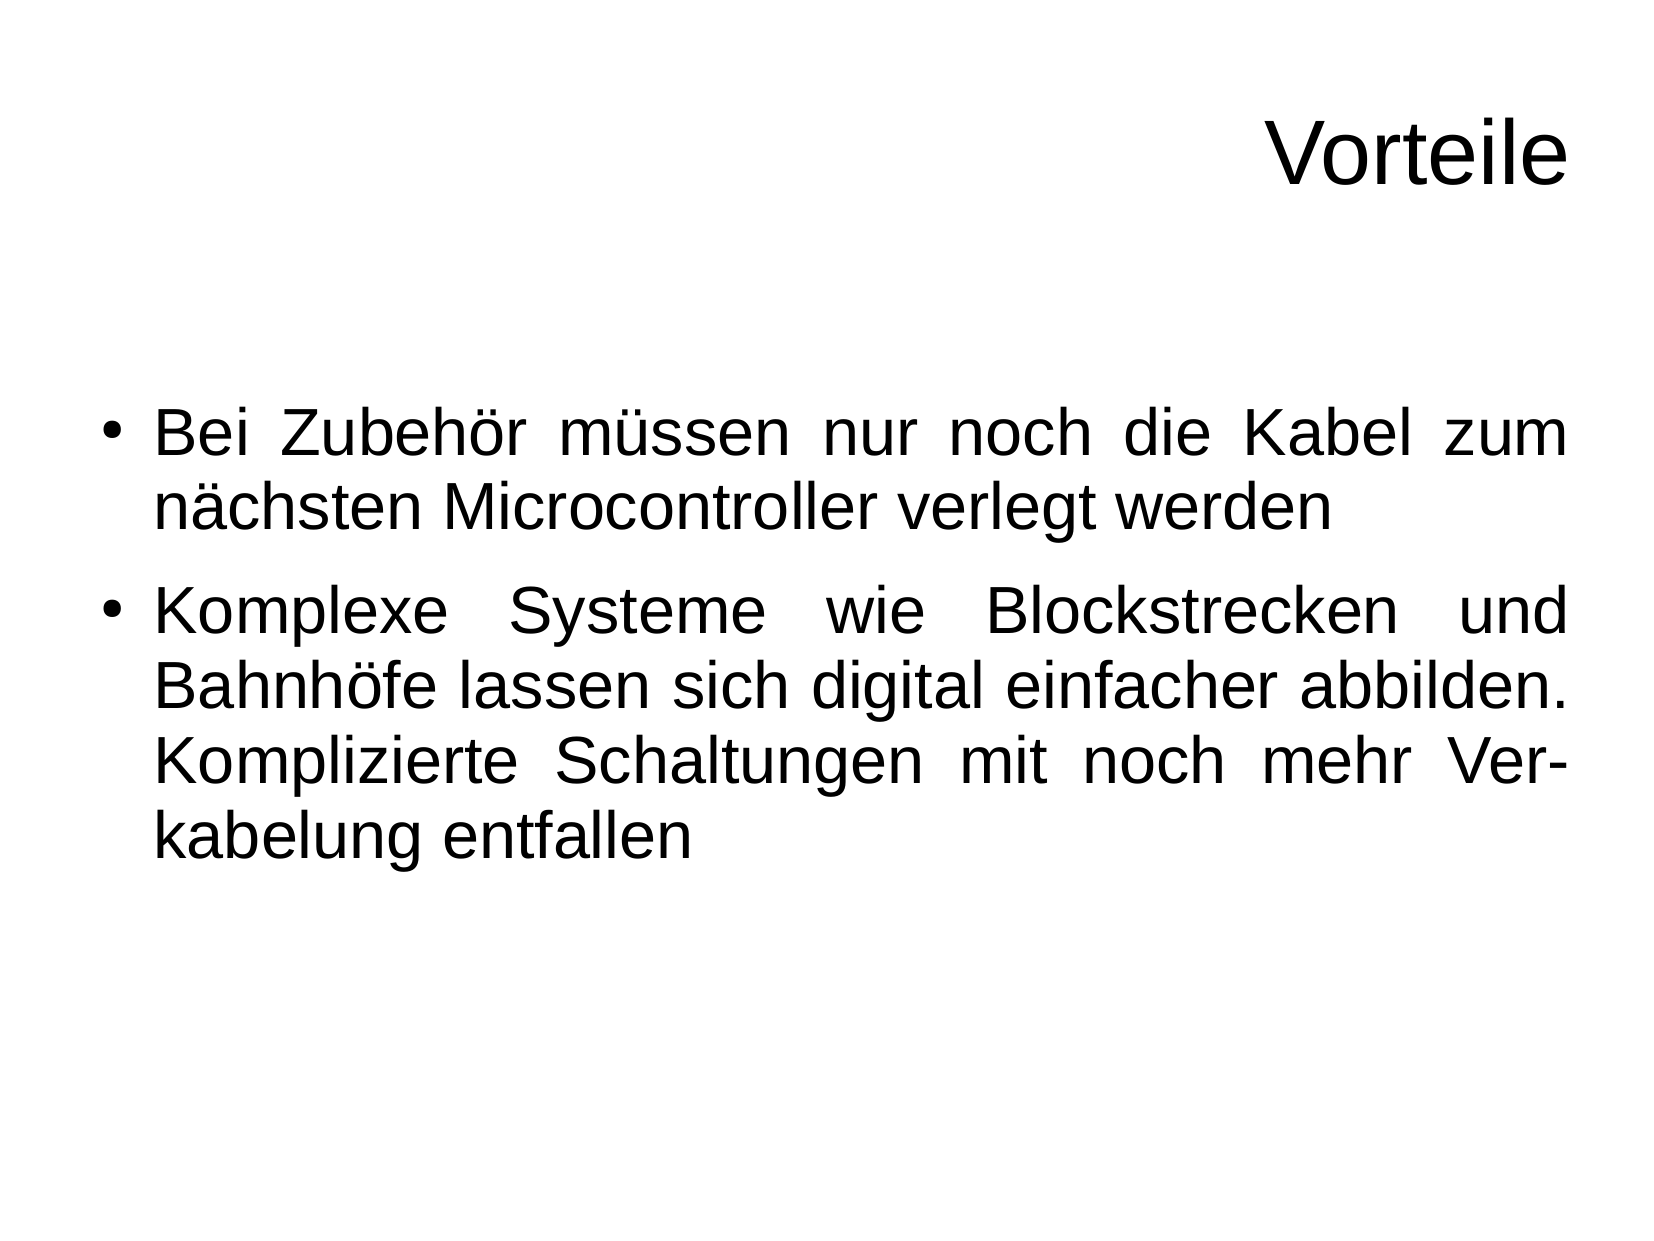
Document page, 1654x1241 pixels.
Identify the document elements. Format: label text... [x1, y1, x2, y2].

title Vorteile [82, 49, 1571, 257]
list Bei Zubehör müssen nur noch die Kabel zum nächsten Microcontroller verlegt werden Komplexe Systeme wie Blockstrecken und Bahnhöfe lassen sich digital einfacher abbilden. Komplizierte Schaltungen mit noch mehr Ver-kabelung entfallen [82, 290, 1571, 1109]
